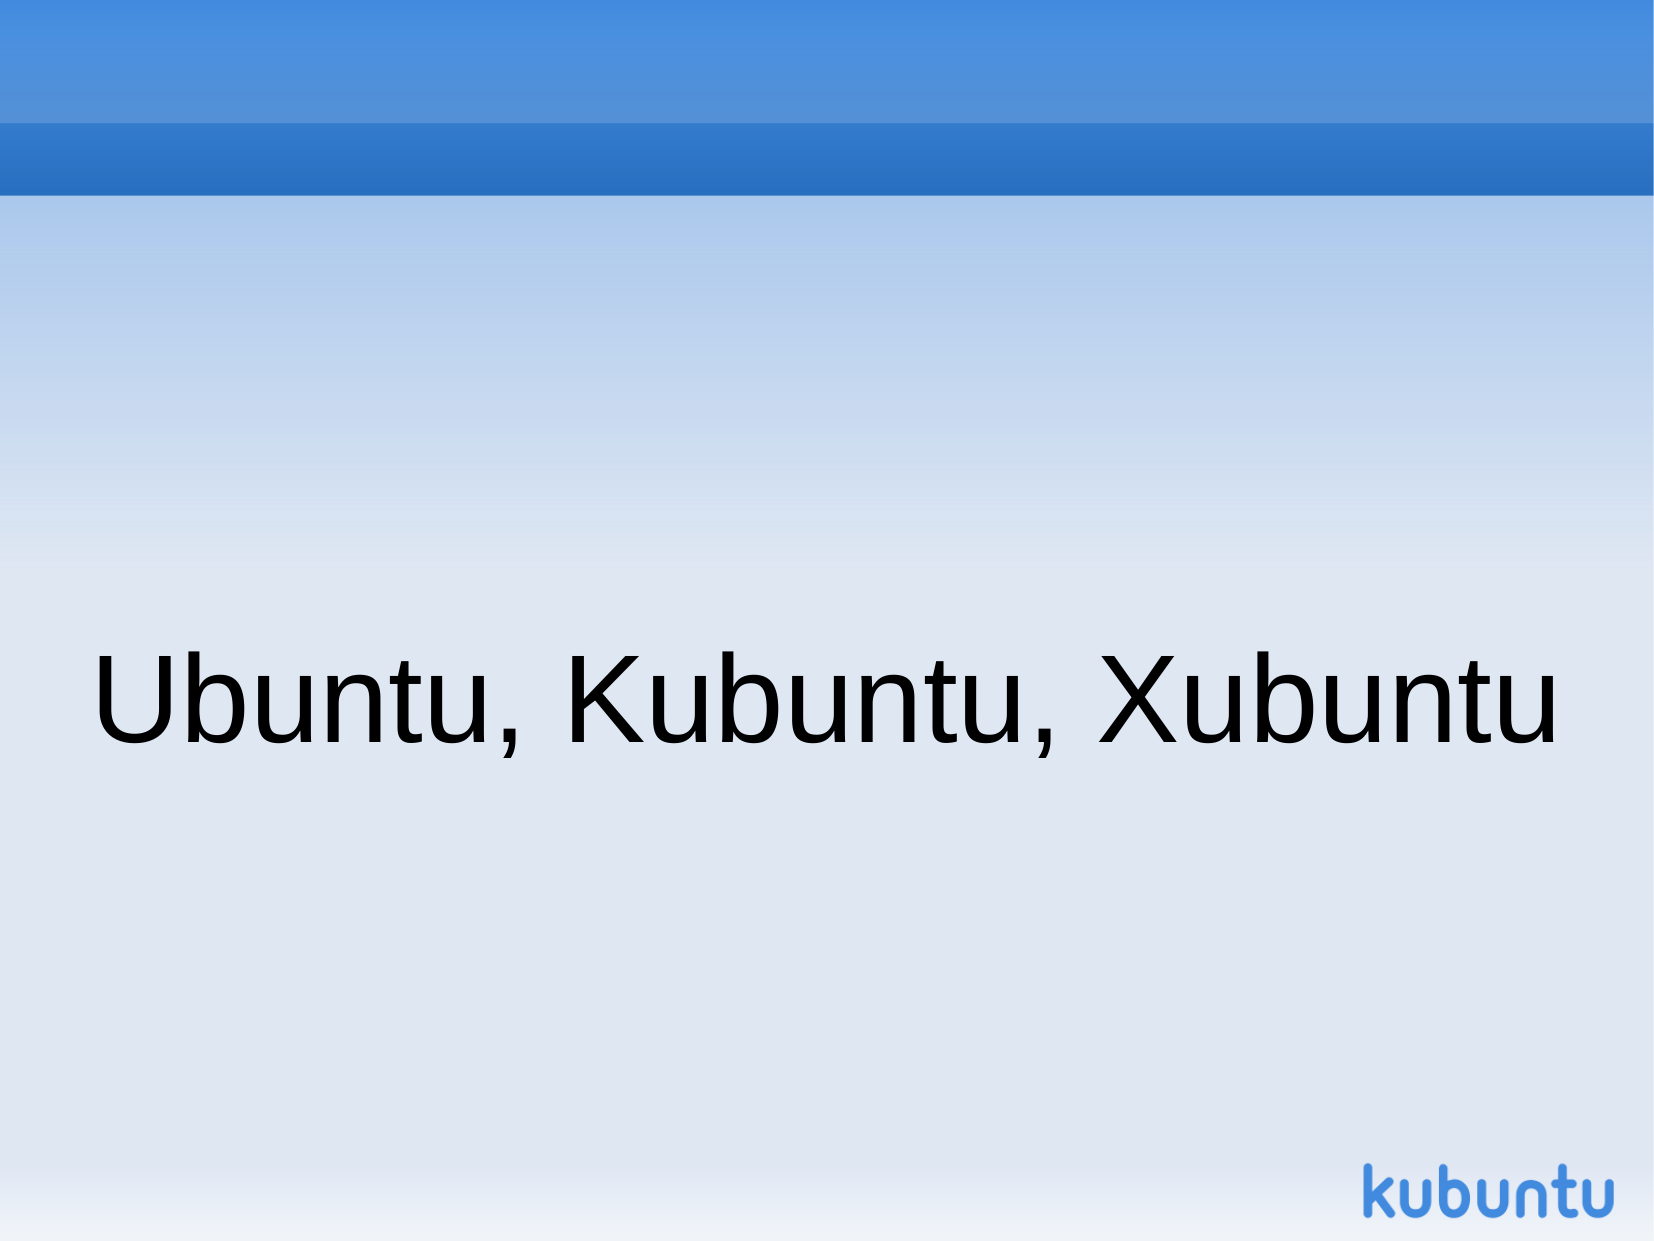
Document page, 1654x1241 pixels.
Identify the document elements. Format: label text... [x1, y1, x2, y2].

subtitle Ubuntu, Kubuntu, Xubuntu [82, 290, 1571, 1109]
picture [0, 0, 1654, 1241]
